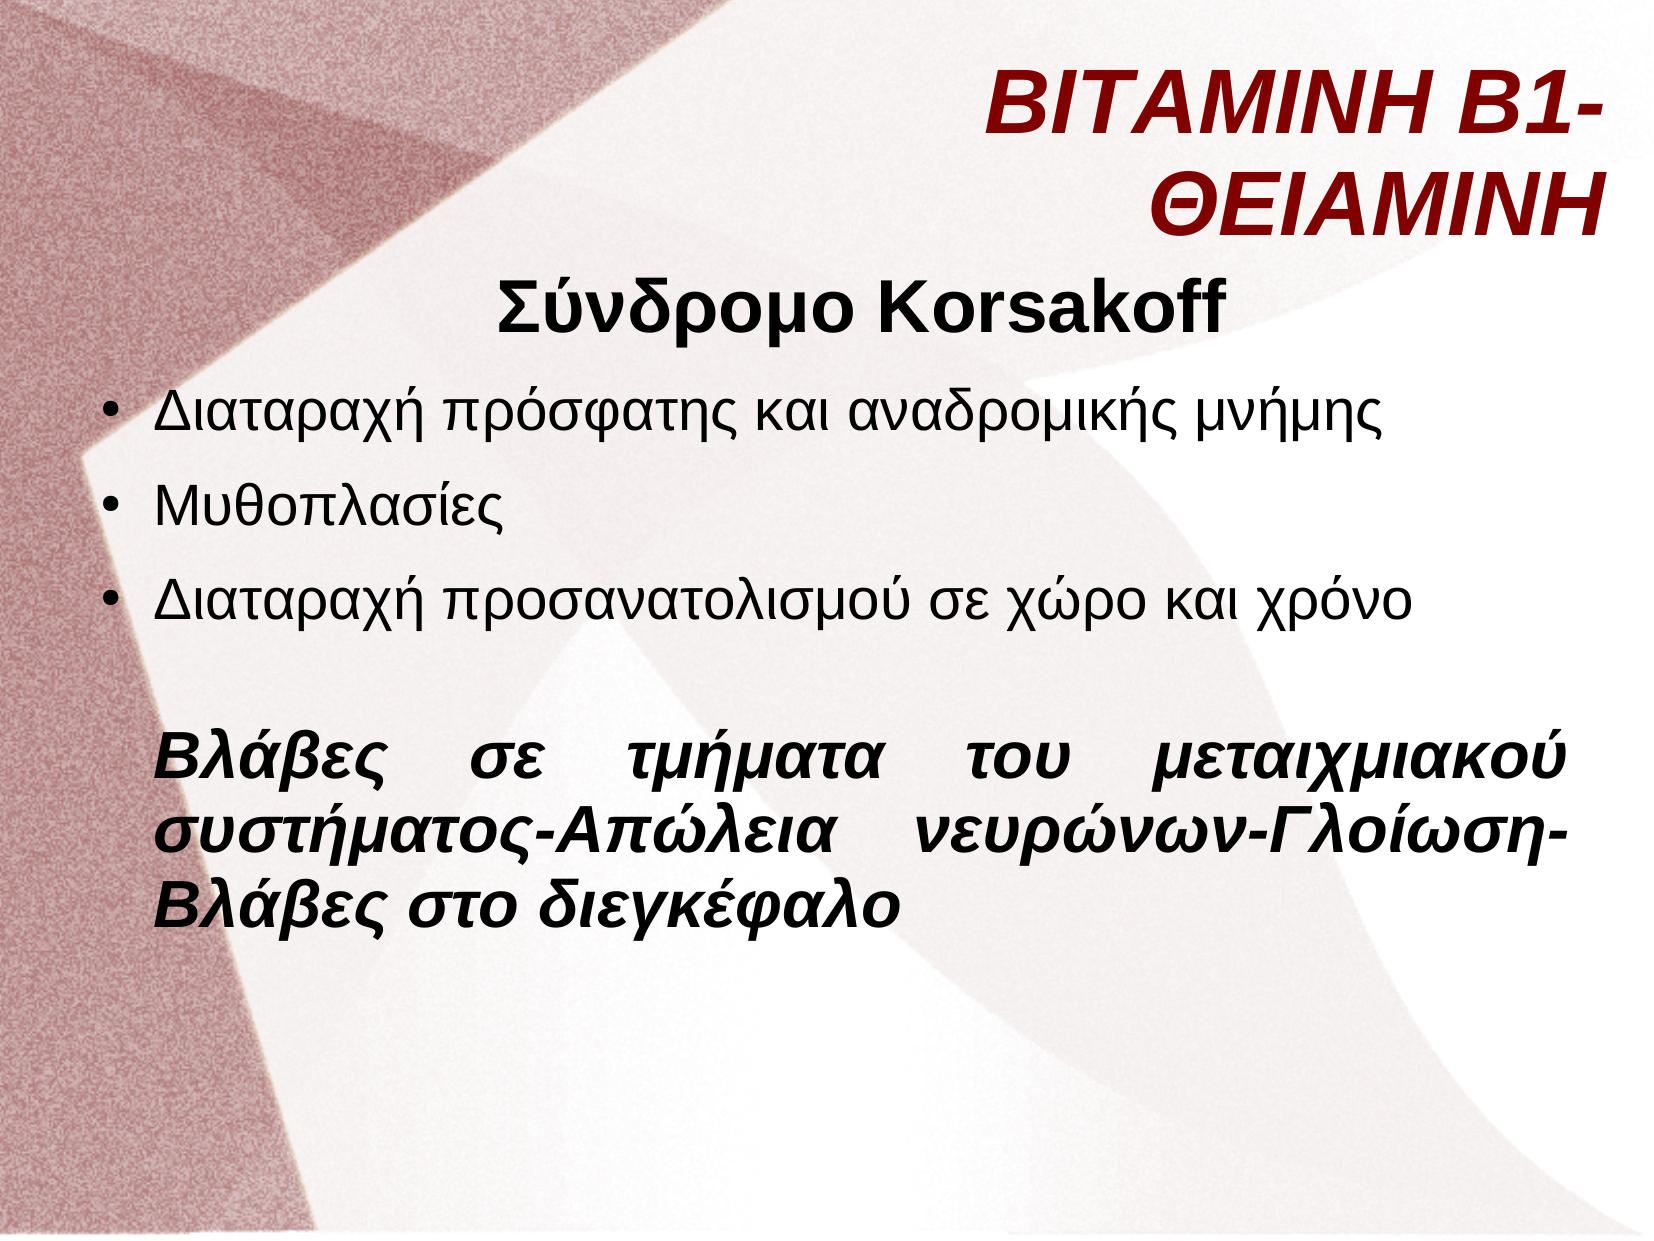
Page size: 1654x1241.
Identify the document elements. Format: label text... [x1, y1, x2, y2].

list Βλάβες σε τμήματα του μεταιχμιακού συστήματος-Απώλεια νευρώνων-Γλοίωση-Βλάβες στο διεγκέφαλο [82, 717, 1571, 1109]
list Σύνδρομο Korsakoff Διαταραχή πρόσφατης και αναδρομικής μνήμης Μυθοπλασίες Διαταραχή προσανατολισμού σε χώρο και χρόνο [82, 264, 1571, 717]
picture [0, 0, 1654, 1241]
title ΒΙΤΑΜΙΝΗ Β1-ΘΕΙΑΜΙΝΗ [596, 49, 1607, 257]
